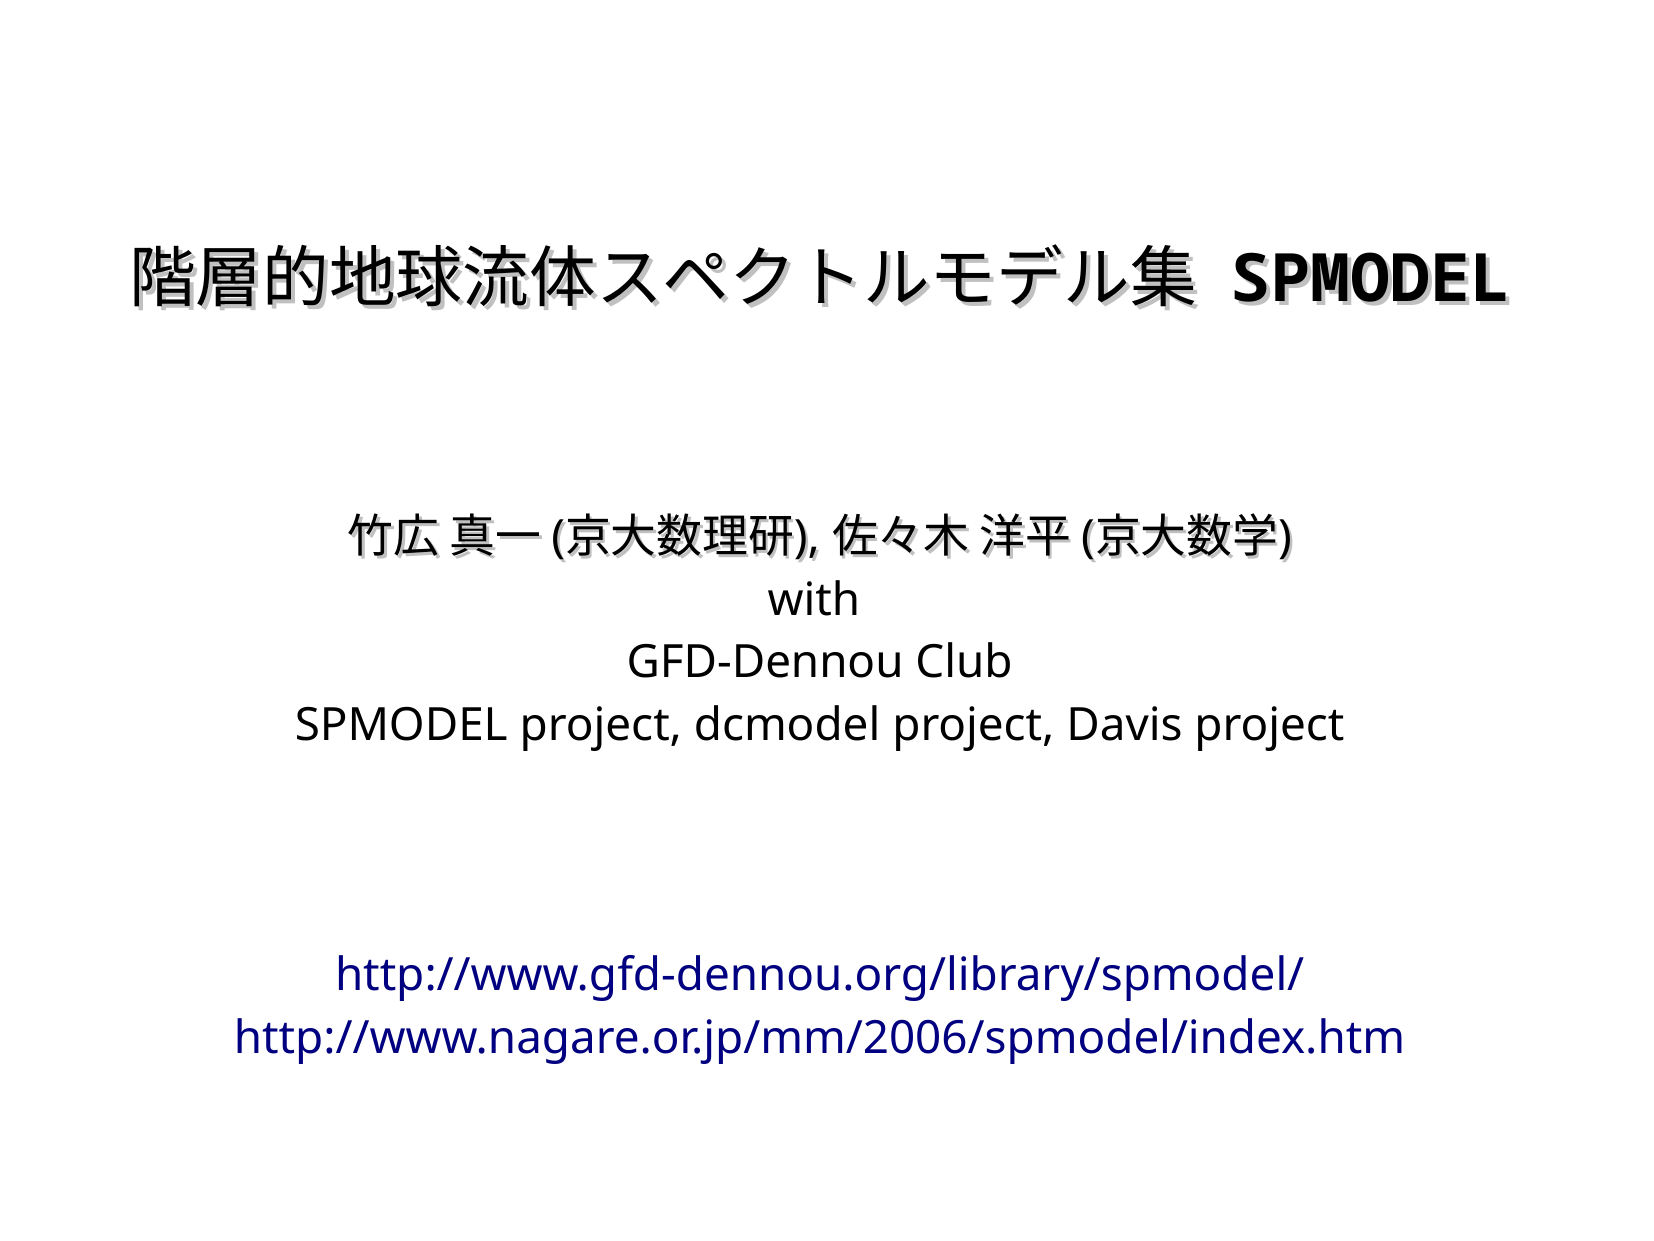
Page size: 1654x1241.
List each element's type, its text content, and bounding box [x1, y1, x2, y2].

text_box 階層的地球流体スペクトルモデル集 SPMODEL 竹広 真一 (京大数理研), 佐々木 洋平 (京大数学) with GFD-Dennou Club SPMODEL project, dcmodel project, Davis project http://www.gfd-dennou.org/library/spmodel/ http://www.nagare.or.jp/mm/2006/spmodel/index.htm [96, 216, 1544, 928]
